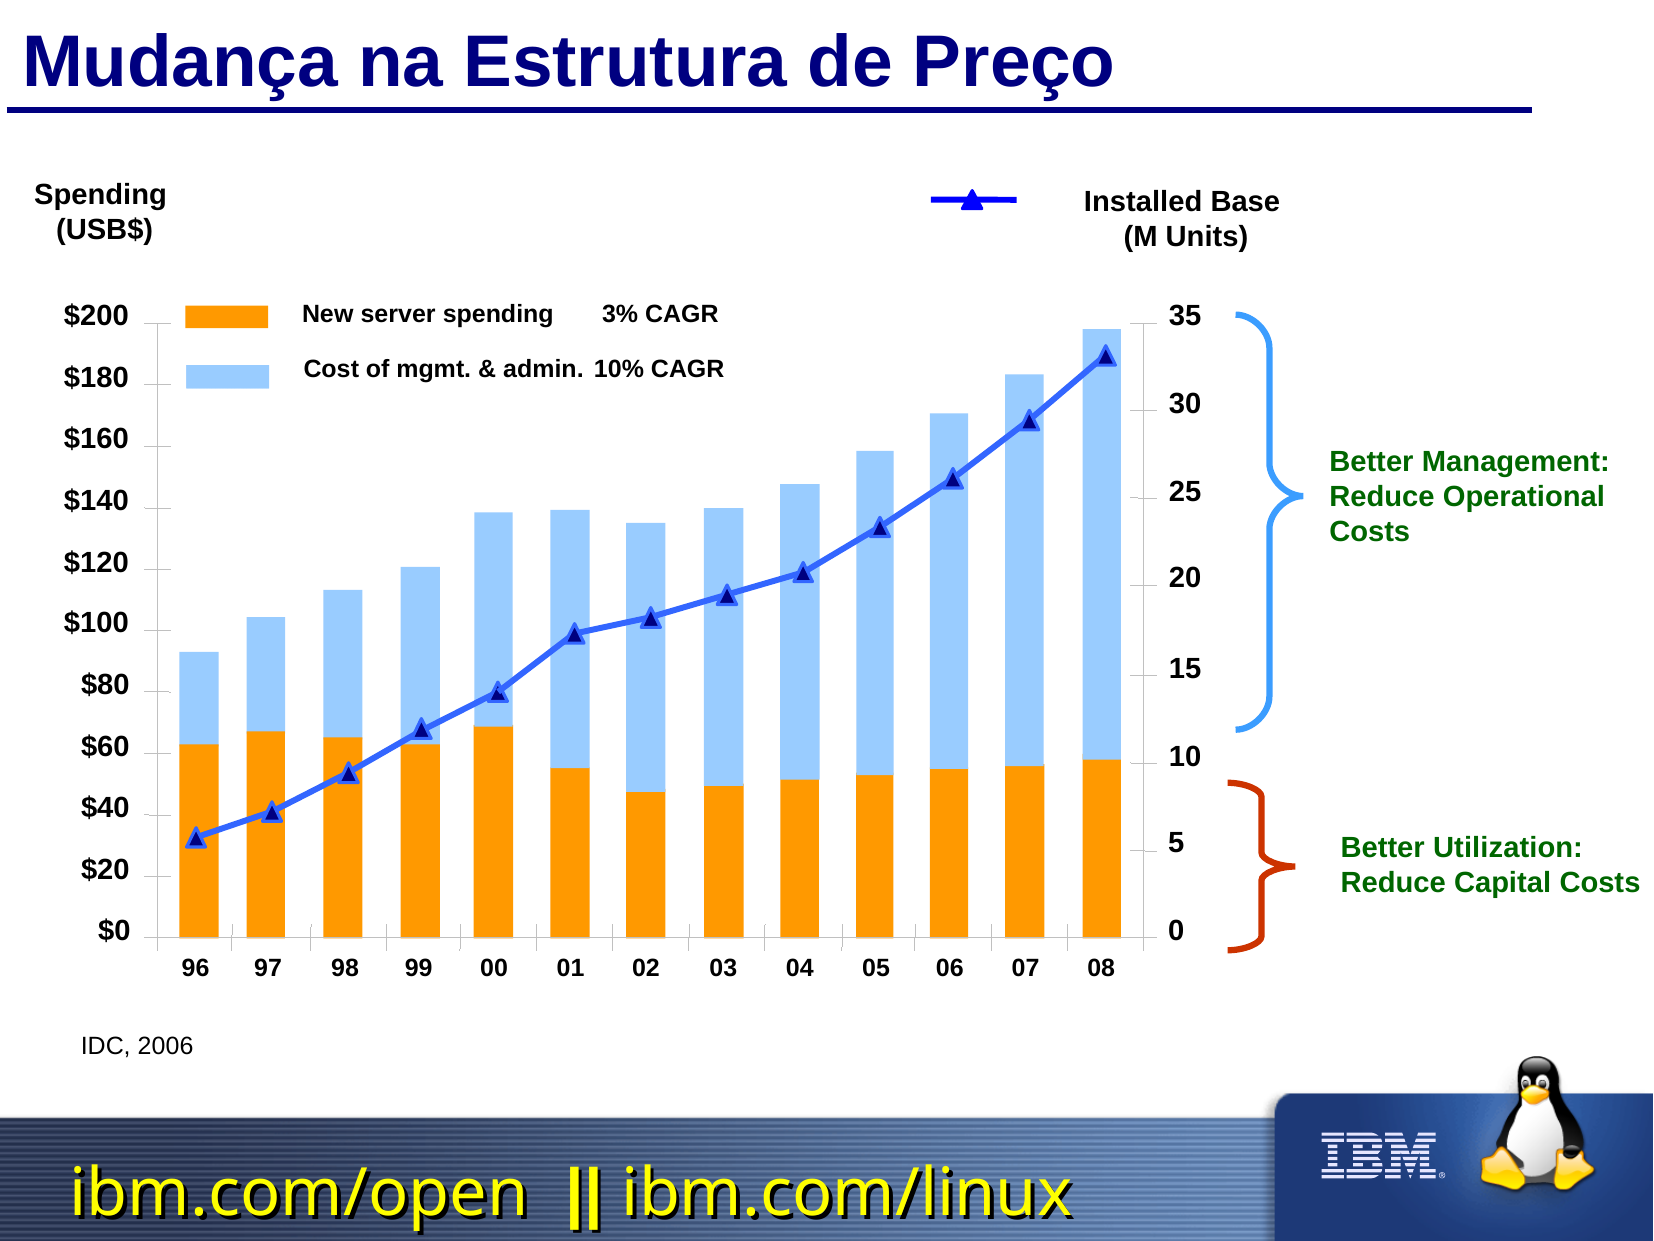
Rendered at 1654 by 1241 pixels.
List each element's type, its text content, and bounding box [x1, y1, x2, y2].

text_box [550, 509, 590, 937]
text_box Mudança na Estrutura de Preço [22, 15, 1653, 127]
text_box 96 [174, 952, 210, 983]
text_box 5 [1168, 824, 1185, 860]
text_box [473, 512, 514, 937]
text_box 20 [1169, 558, 1202, 594]
text_box Installed Base (M Units) [1083, 182, 1289, 253]
text_box [1082, 329, 1121, 937]
text_box $140 [63, 481, 129, 517]
text_box 07 [1011, 952, 1040, 983]
text_box $120 [63, 543, 129, 579]
text_box $60 [80, 727, 130, 763]
text_box Better Utilization: Reduce Capital Costs [1340, 828, 1641, 899]
text_box Better Management: Reduce Operational Costs [1329, 443, 1653, 549]
text_box 20 [1169, 570, 1179, 583]
text_box [703, 508, 744, 937]
text_box 15 [1169, 649, 1202, 685]
text_box 97 [254, 952, 283, 983]
text_box $0 [97, 911, 131, 947]
text_box $160 [63, 420, 129, 456]
text_box [962, 190, 982, 209]
text_box 03 [709, 952, 738, 983]
text_box [186, 365, 270, 389]
text_box [185, 305, 269, 329]
text_box [179, 651, 219, 937]
text_box 25 [1169, 484, 1179, 497]
text_box 08 [1087, 952, 1116, 983]
text_box [780, 484, 820, 937]
text_box 30 [1169, 396, 1179, 410]
text_box 06 [935, 952, 964, 983]
text_box 01 [556, 952, 585, 983]
text_box 04 [785, 952, 814, 983]
text_box [856, 450, 894, 937]
text_box $200 [63, 296, 129, 333]
text_box [246, 617, 286, 937]
text_box Spending (USB$) [34, 175, 176, 246]
text_box New server spending 3% CAGR [302, 297, 719, 328]
text_box 05 [862, 952, 891, 983]
text_box 02 [631, 952, 661, 983]
text_box 30 [1169, 384, 1202, 420]
text_box [929, 413, 969, 937]
text_box 00 [480, 952, 509, 983]
text_box 35 [1169, 296, 1202, 333]
text_box $80 [80, 665, 130, 701]
picture [0, 1055, 1653, 1241]
text_box 0 [1168, 911, 1185, 947]
text_box [626, 522, 666, 937]
text_box [1005, 374, 1045, 937]
text_box [400, 566, 440, 937]
text_box $100 [63, 604, 129, 640]
text_box $20 [80, 850, 130, 886]
text_box 99 [404, 952, 433, 983]
text_box 35 [1169, 308, 1179, 322]
text_box IDC, 2006 [80, 1029, 195, 1060]
text_box $180 [63, 358, 129, 395]
text_box [323, 589, 363, 937]
text_box Cost of mgmt. & admin. 10% CAGR [303, 352, 725, 383]
text_box 10 [1169, 737, 1202, 773]
text_box 98 [331, 952, 360, 983]
text_box $40 [80, 788, 130, 824]
text_box 25 [1169, 472, 1202, 508]
